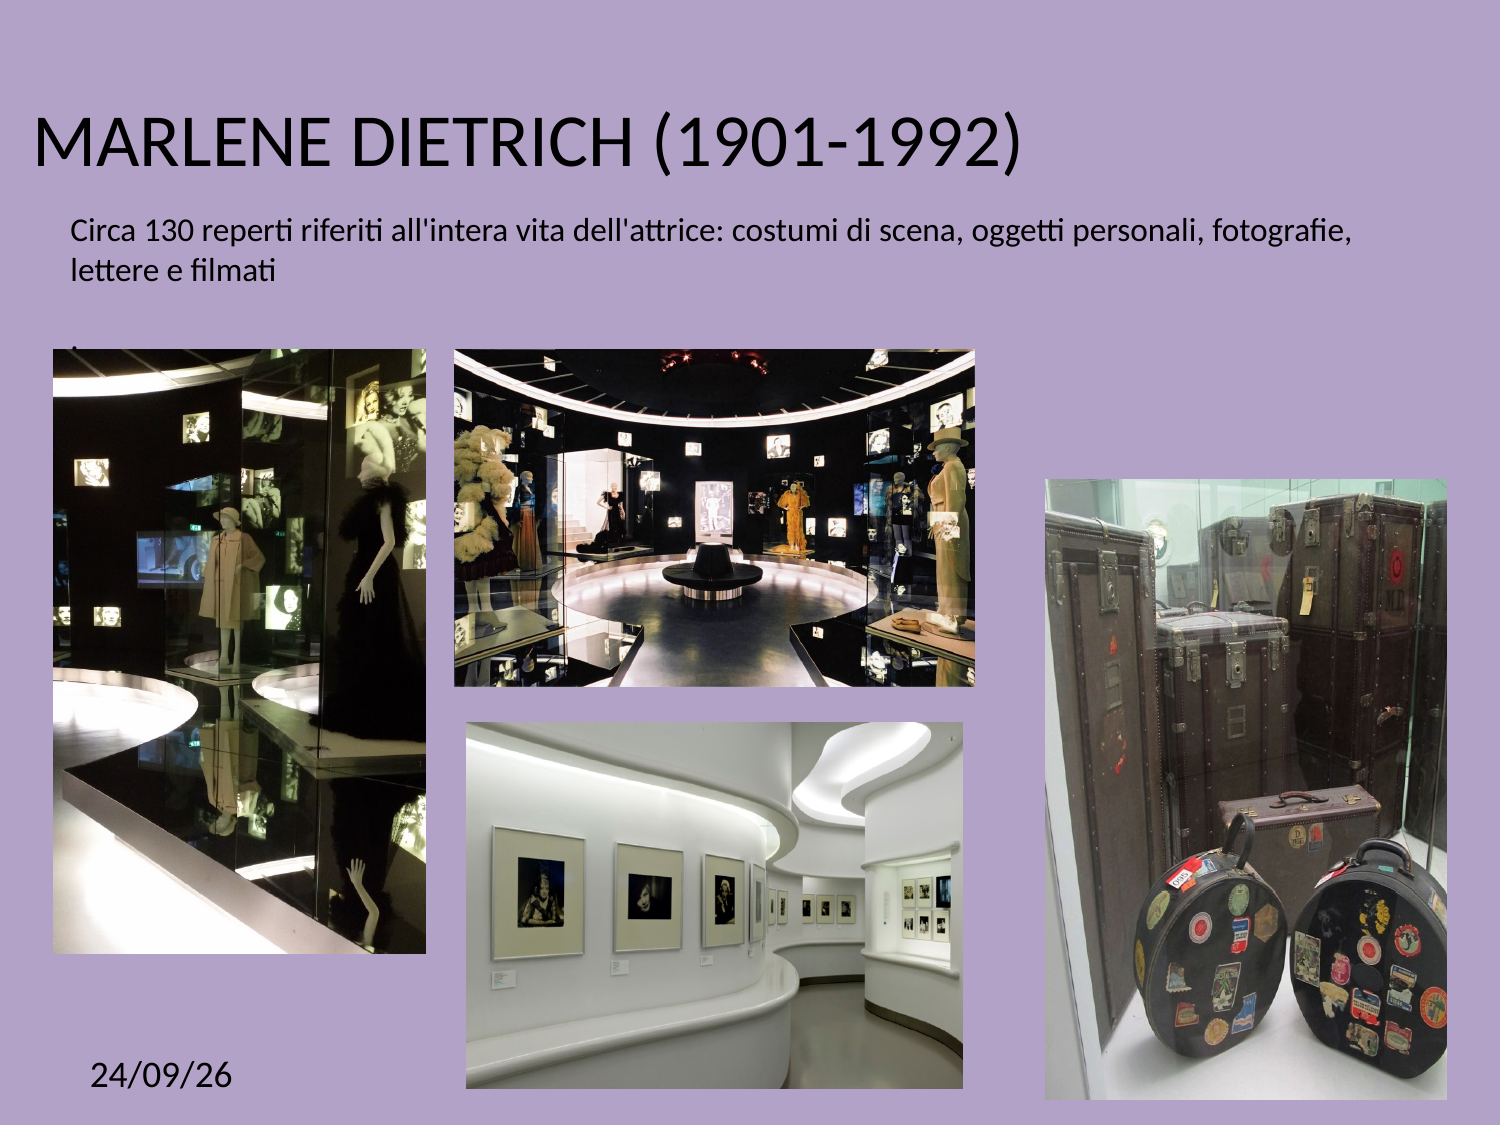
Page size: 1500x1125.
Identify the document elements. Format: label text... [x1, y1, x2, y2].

picture [466, 722, 963, 1090]
picture [1045, 479, 1447, 1100]
title MARLENE DIETRICH (1901-1992) [17, 42, 1368, 231]
picture [454, 454, 975, 687]
text_box 13/11/2015 [75, 1042, 425, 1103]
picture [53, 349, 426, 955]
list Circa 130 reperti riferiti all'intera vita dell'attrice: costumi di scena, oggetti personali, fotografie, lettere e filmati . [70, 208, 1421, 454]
